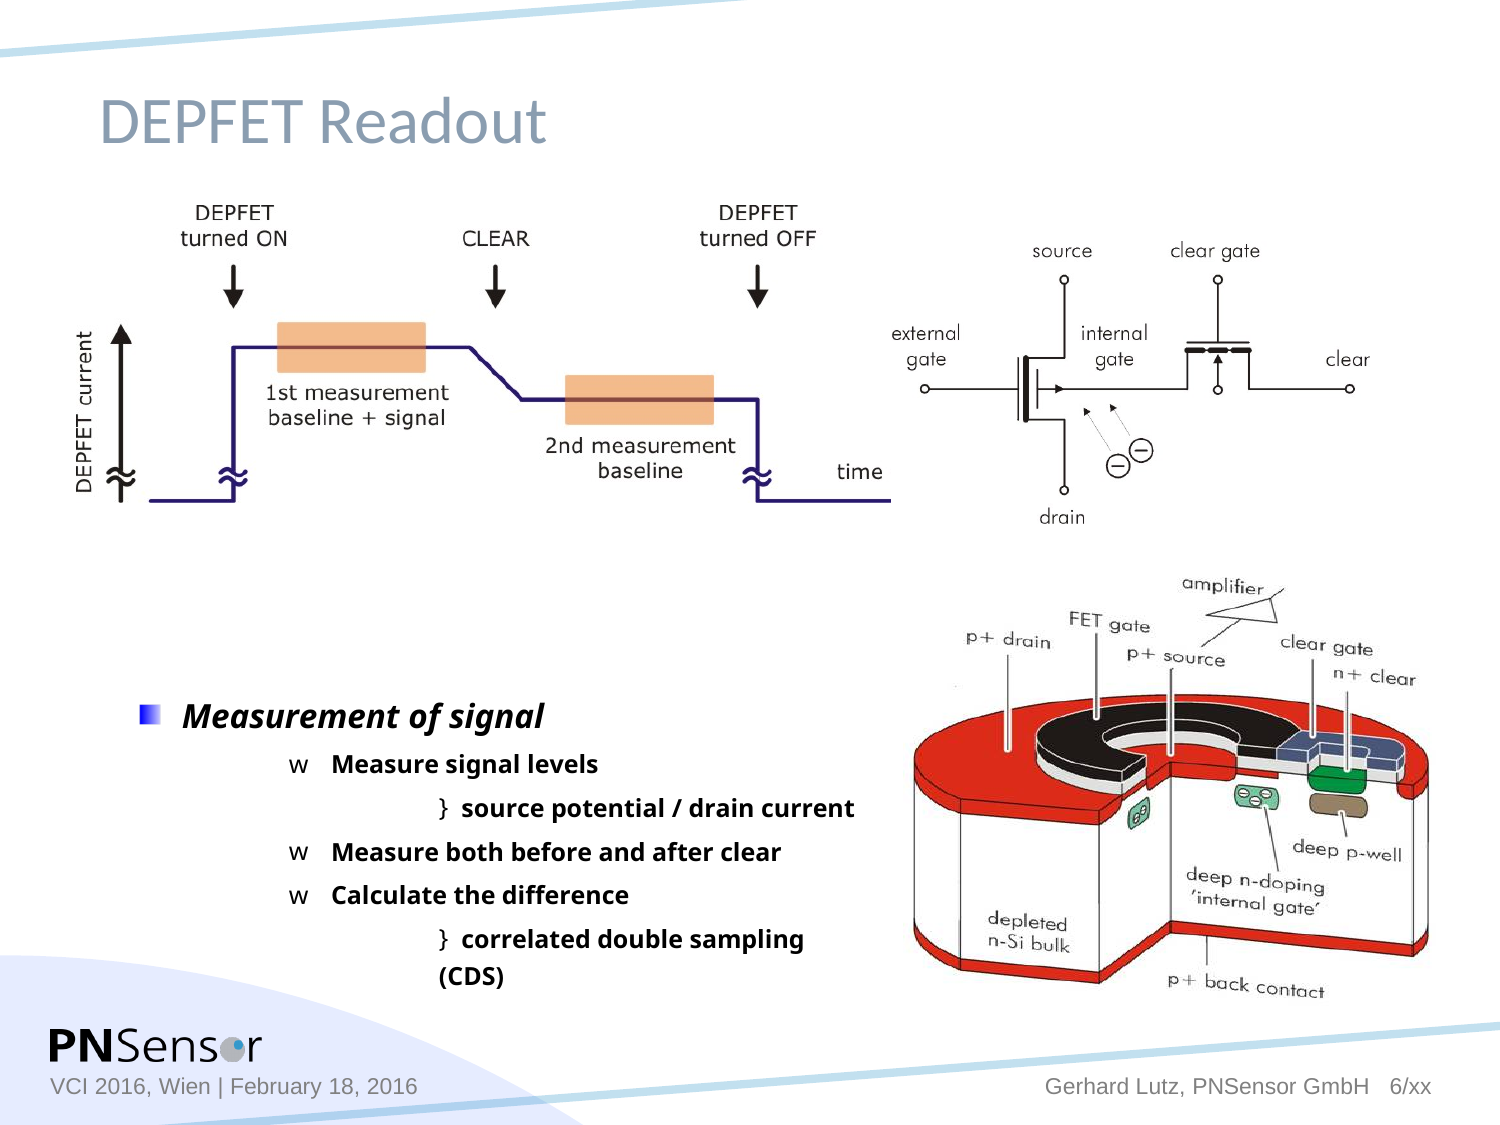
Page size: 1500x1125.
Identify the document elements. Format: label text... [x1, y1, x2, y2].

text_box Measurement of signal Measure signal levels source potential / drain current Measure both before and after clear Calculate the difference correlated double sampling (CDS) [124, 678, 874, 998]
picture [76, 205, 1370, 524]
title DEPFET Readout [99, 76, 1426, 265]
picture [903, 562, 1436, 1012]
